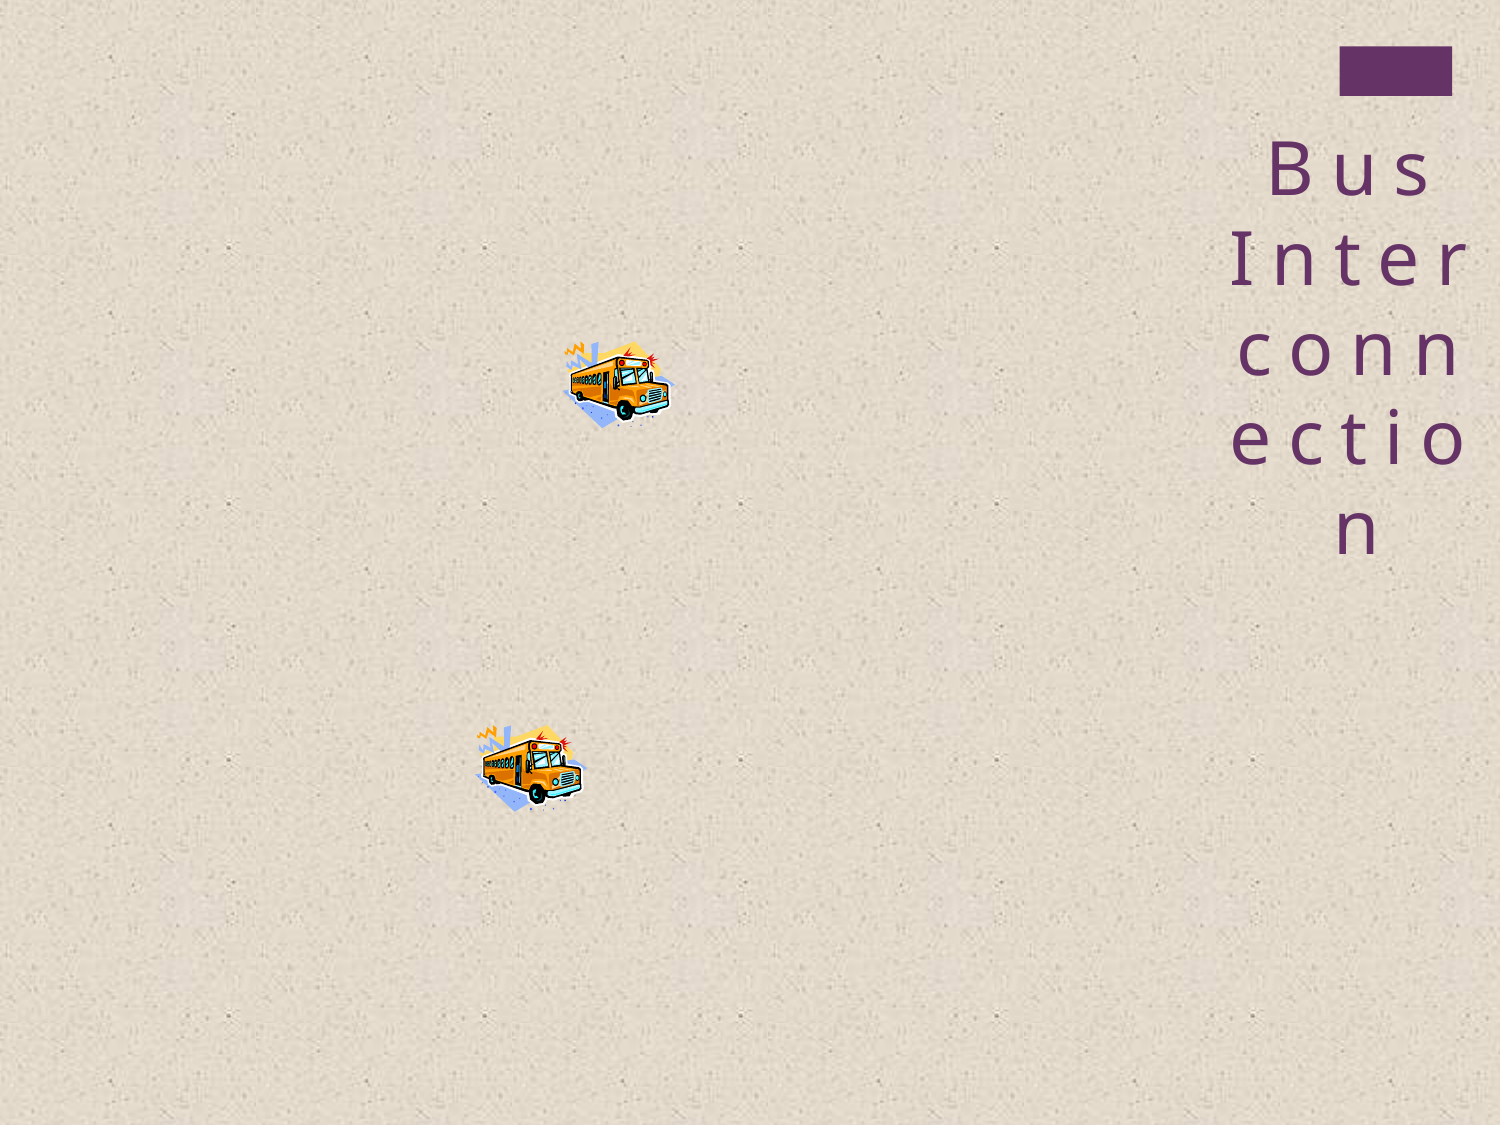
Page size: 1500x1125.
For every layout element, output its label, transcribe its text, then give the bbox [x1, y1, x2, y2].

title Bus Interconnection [1212, 112, 1500, 1125]
picture [0, 0, 1500, 1125]
